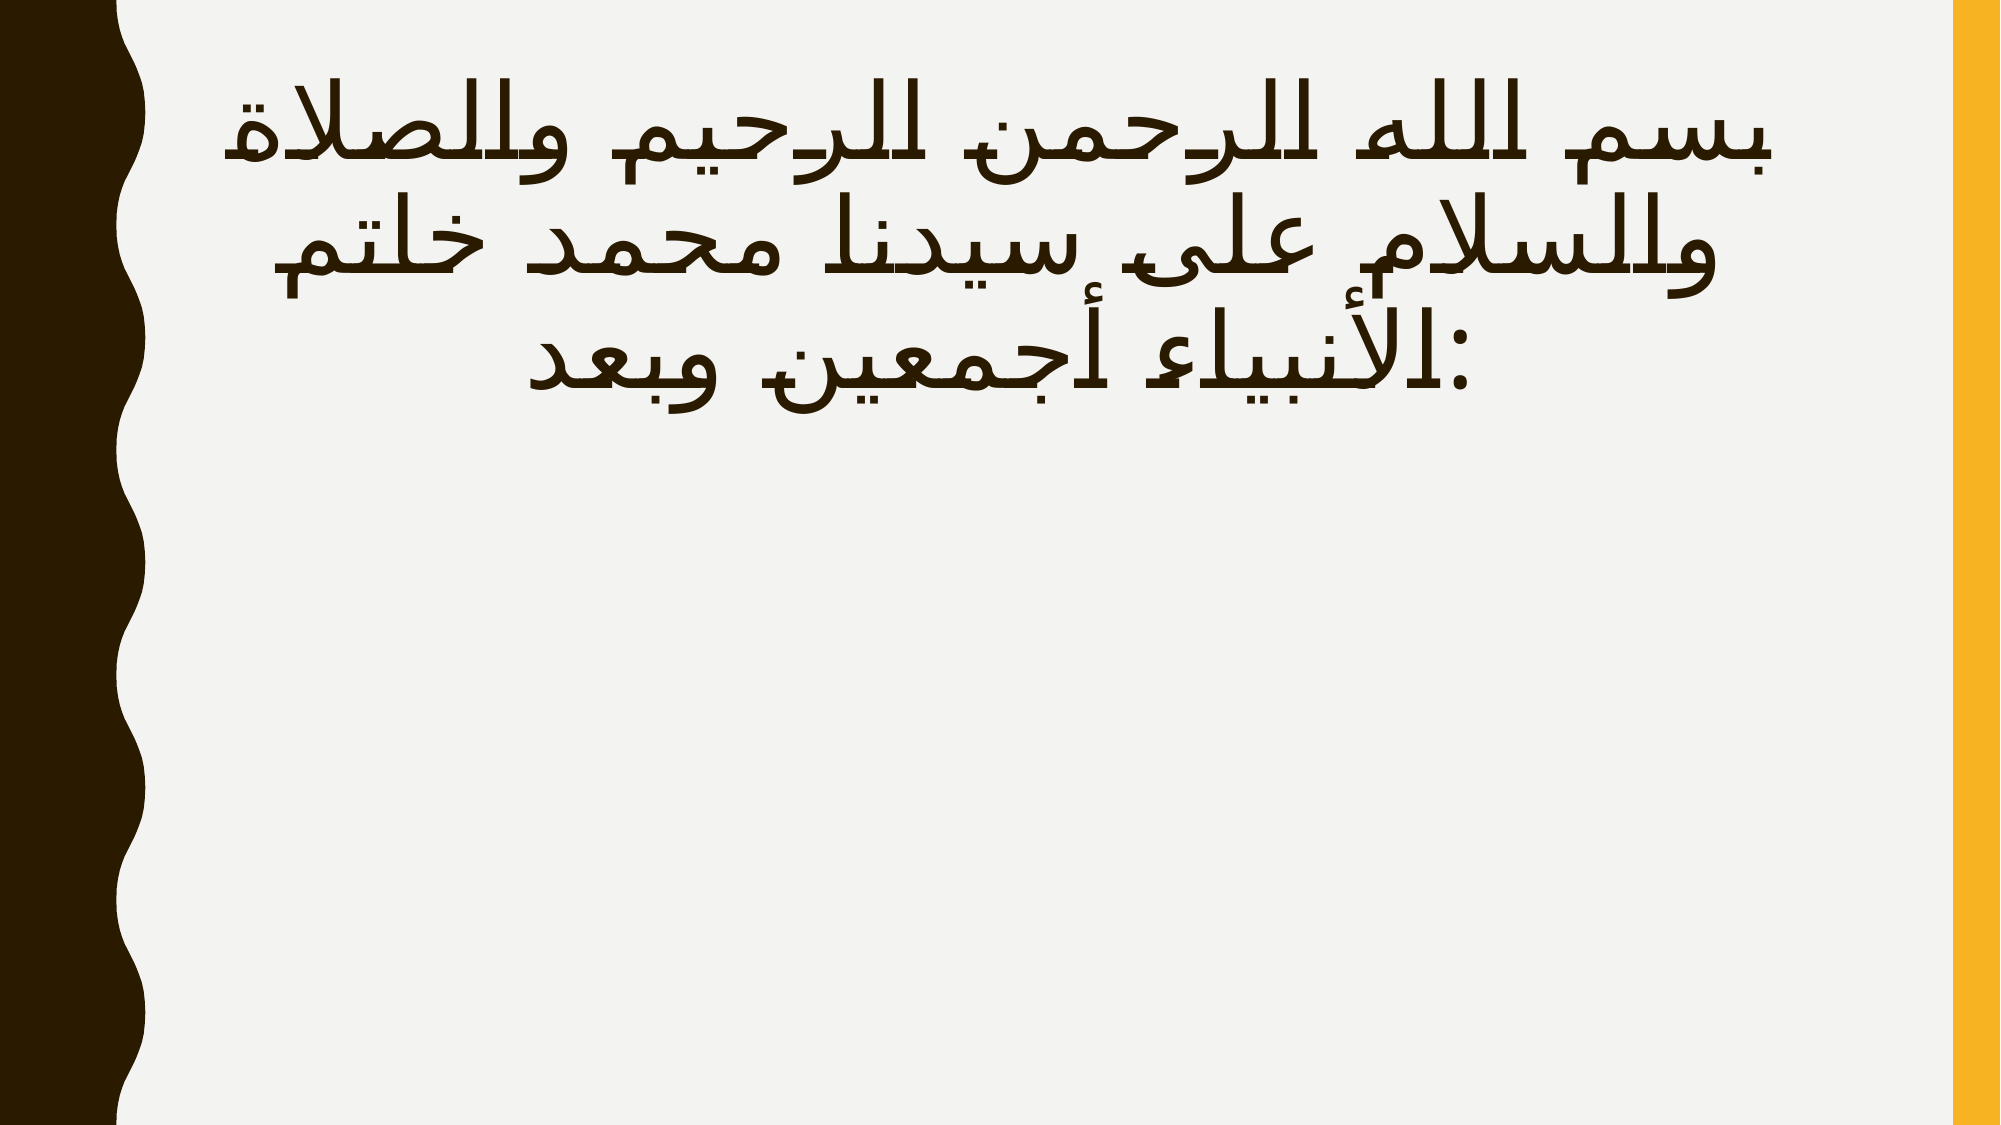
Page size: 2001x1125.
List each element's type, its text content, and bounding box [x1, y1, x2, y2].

title بسم الله الرحمن الرحيم والصلاة والسلام على سيدنا محمد خاتم الأنبياء أجمعين وبعد: [137, 59, 1863, 1002]
